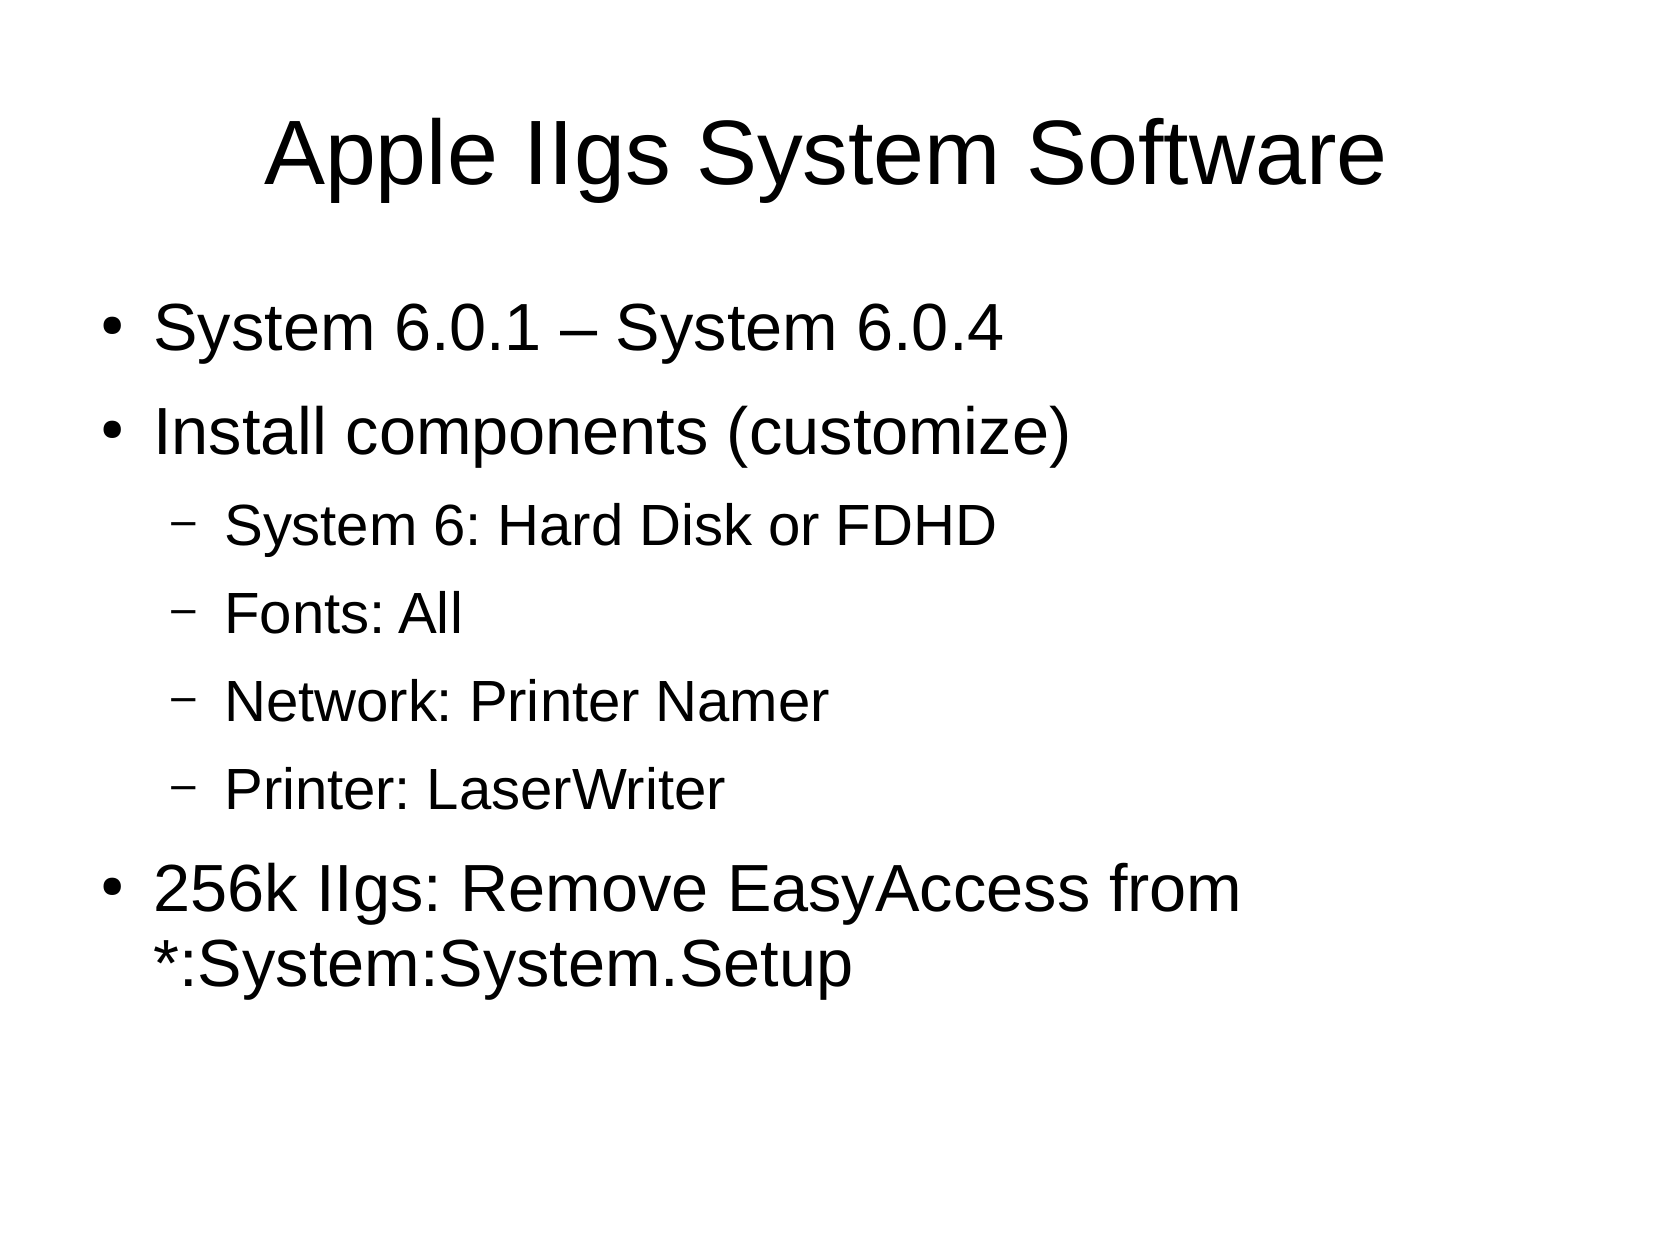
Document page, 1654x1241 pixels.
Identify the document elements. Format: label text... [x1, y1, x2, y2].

title Apple IIgs System Software [82, 49, 1571, 257]
list System 6.0.1 – System 6.0.4 Install components (customize) System 6: Hard Disk or FDHD Fonts: All Network: Printer Namer Printer: LaserWriter 256k IIgs: Remove EasyAccess from *:System:System.Setup [82, 290, 1571, 1010]
